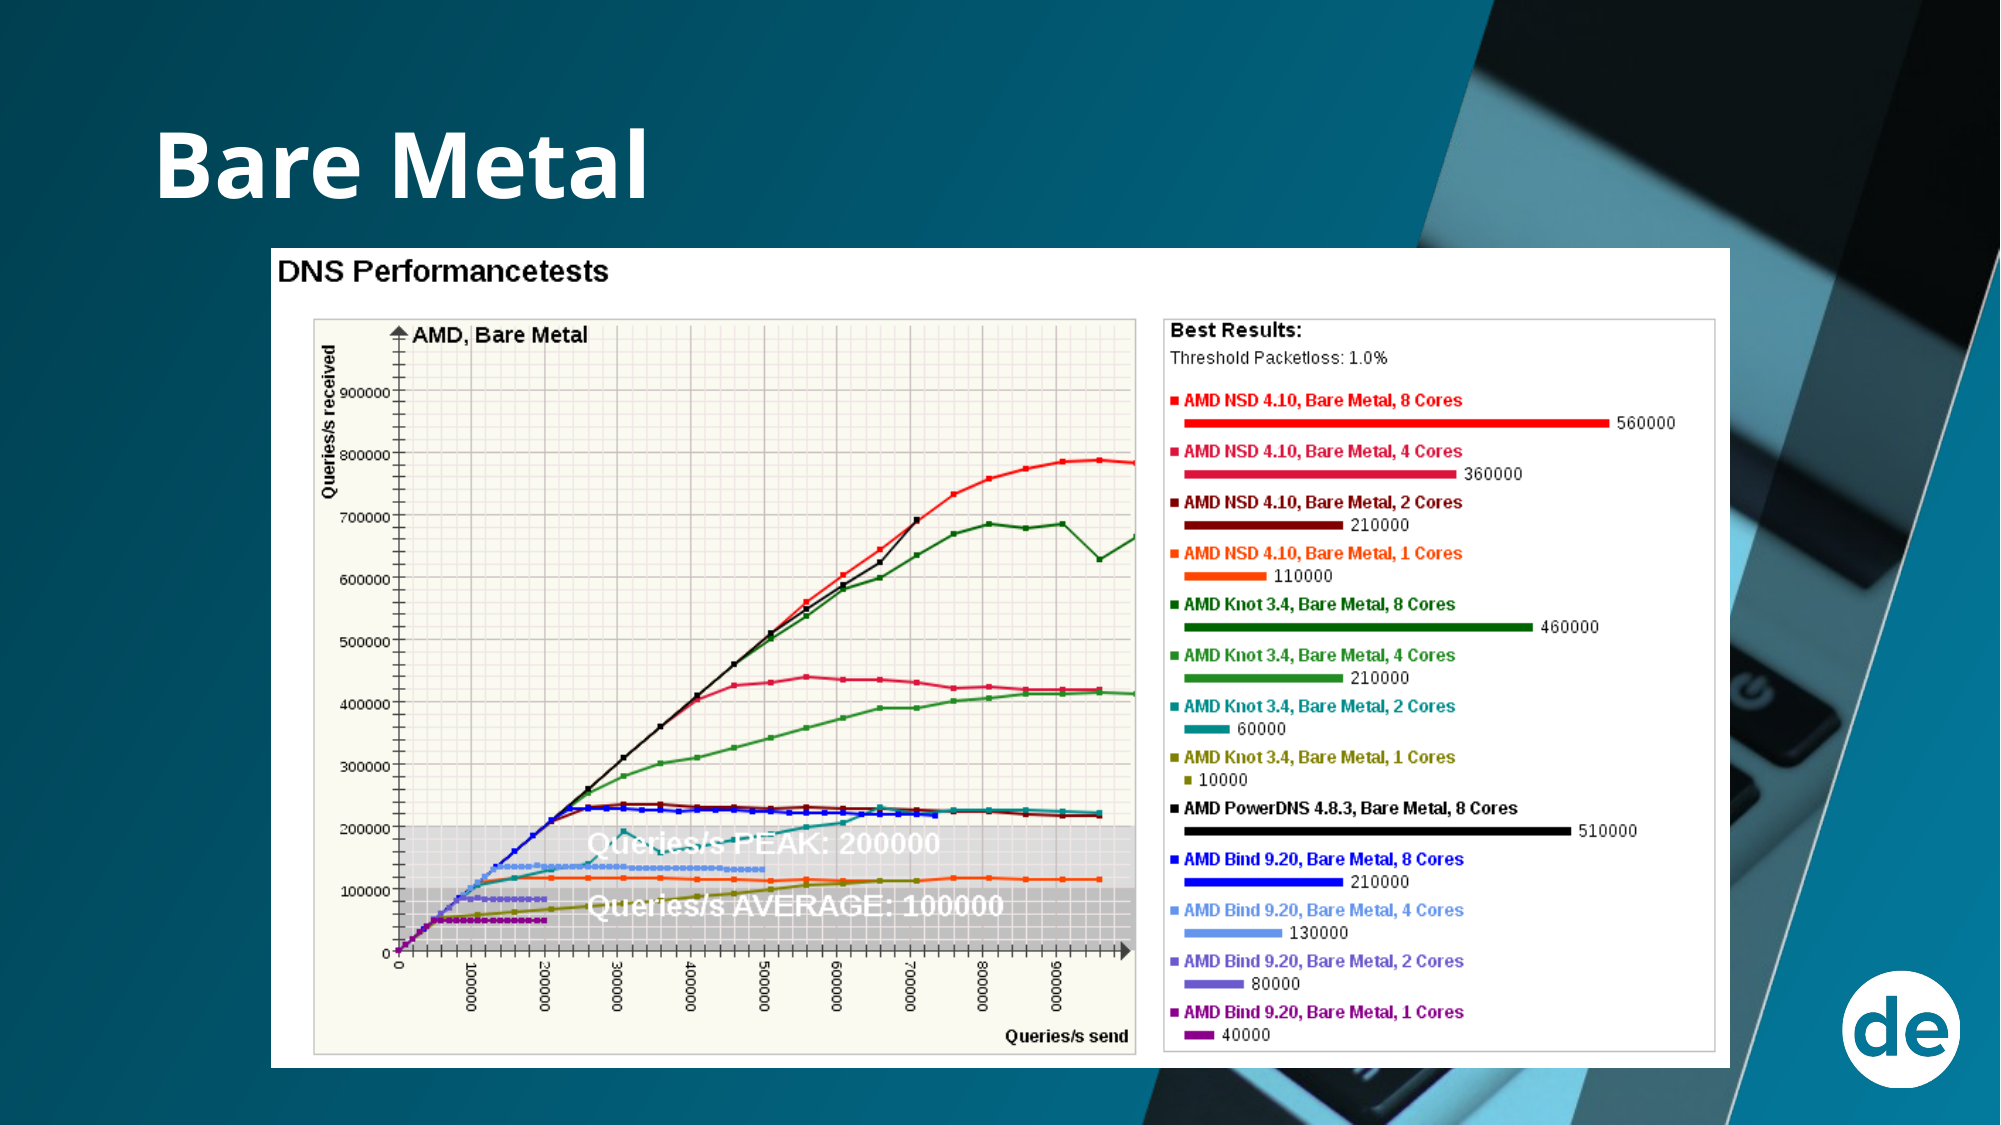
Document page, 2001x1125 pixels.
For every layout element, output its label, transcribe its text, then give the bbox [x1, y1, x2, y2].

title Bare Metal [137, 60, 1569, 278]
picture [272, 0, 2000, 1125]
